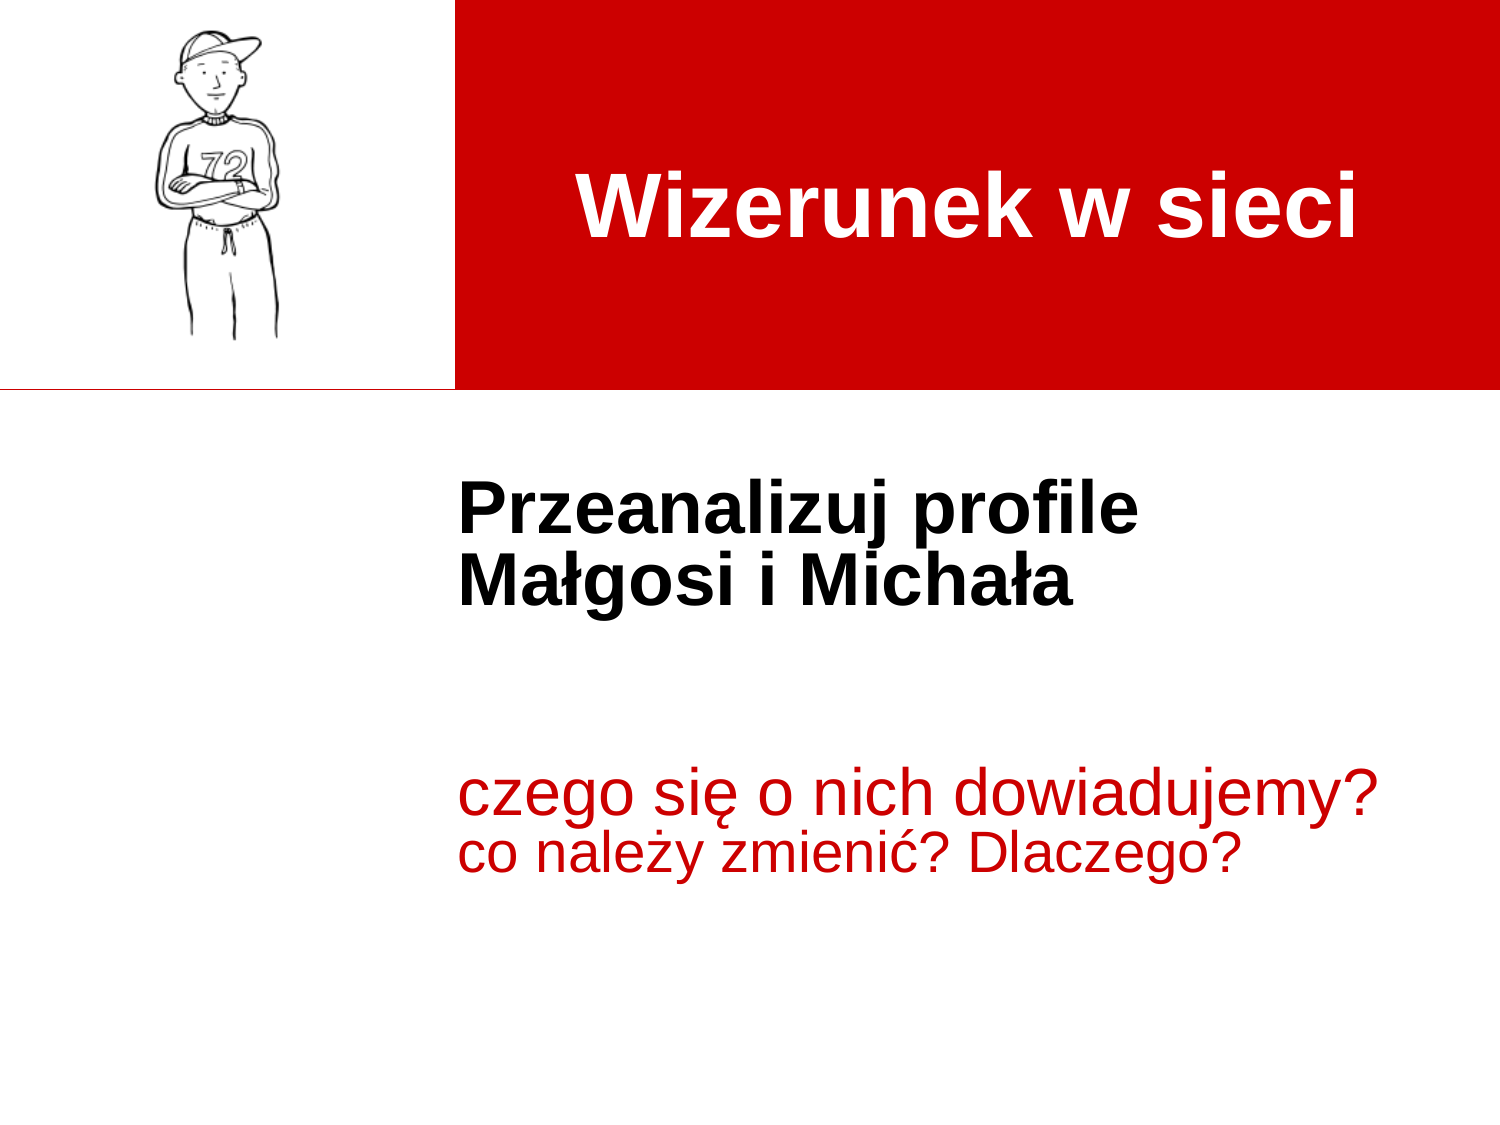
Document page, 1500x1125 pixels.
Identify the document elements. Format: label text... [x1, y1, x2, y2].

subtitle Wizerunek w sieci [455, 0, 466, 389]
title Przeanalizuj profile Małgosi i Michała czego się o nich dowiadujemy? co należy zmienić? Dlaczego? [442, 477, 1500, 1045]
subtitle Wizerunek w sieci [467, 0, 1500, 390]
picture [133, 11, 302, 366]
